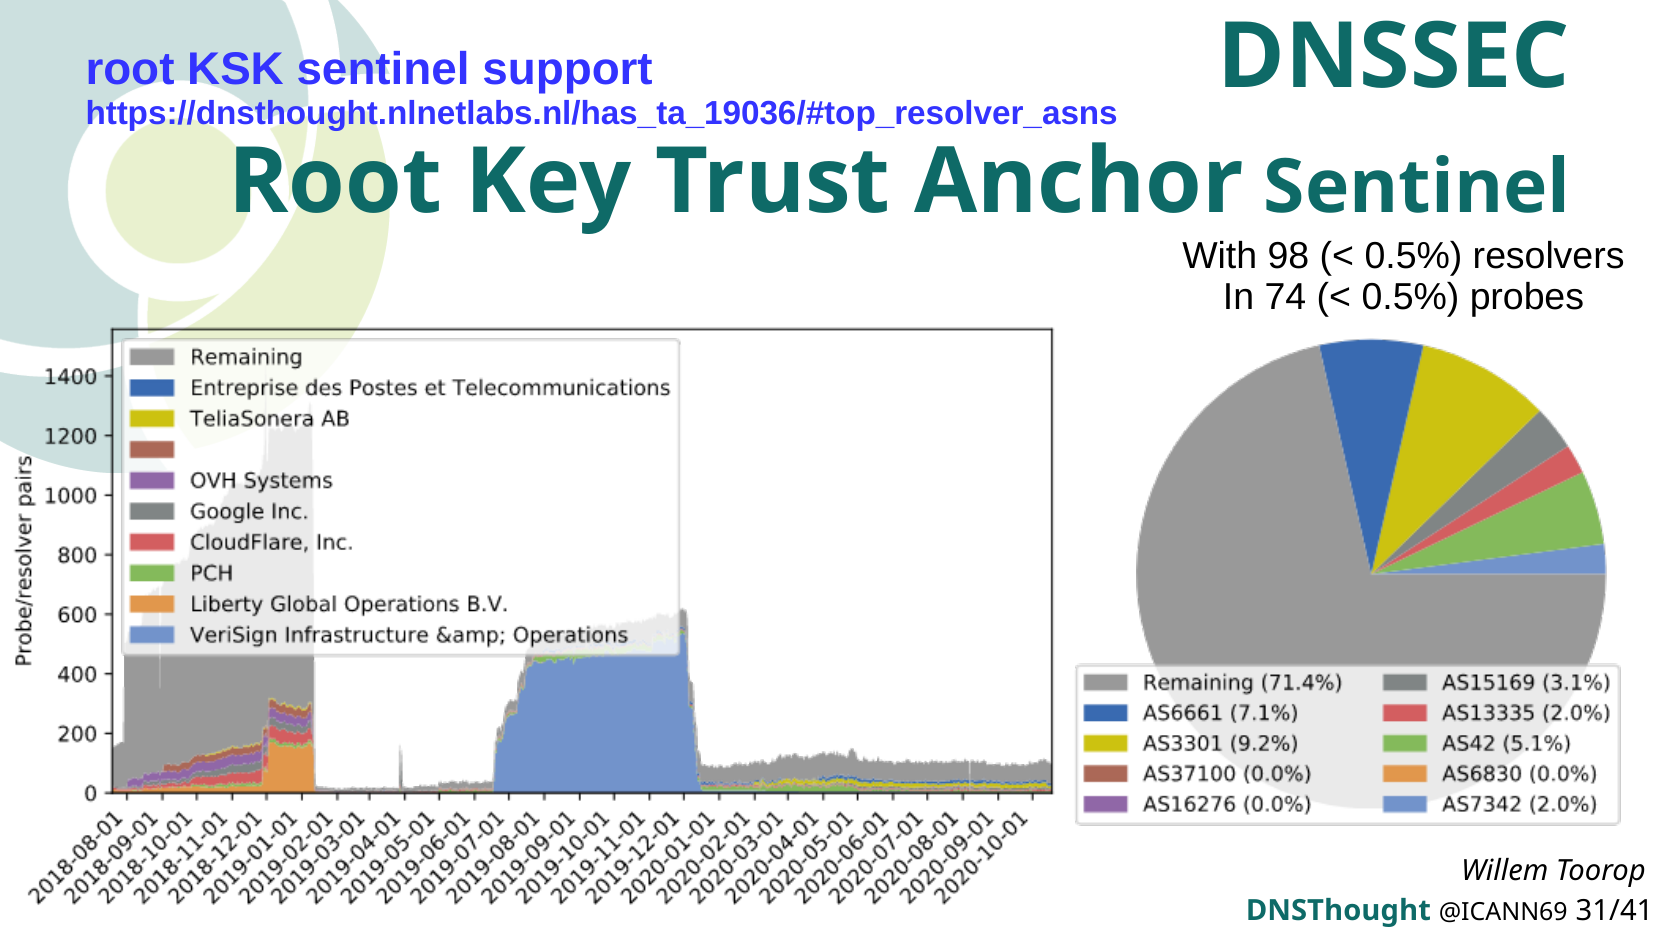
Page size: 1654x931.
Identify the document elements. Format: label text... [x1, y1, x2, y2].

text_box root KSK sentinel support https://dnsthought.nlnetlabs.nl/has_ta_19036/#top_resolver_asns [70, 35, 1158, 156]
title DNSSEC Root Key Trust Anchor Sentinel [82, 8, 1571, 221]
picture [0, 295, 1652, 924]
text_box With 98 (< 0.5%) resolvers In 74 (< 0.5%) probes [1167, 226, 1654, 435]
